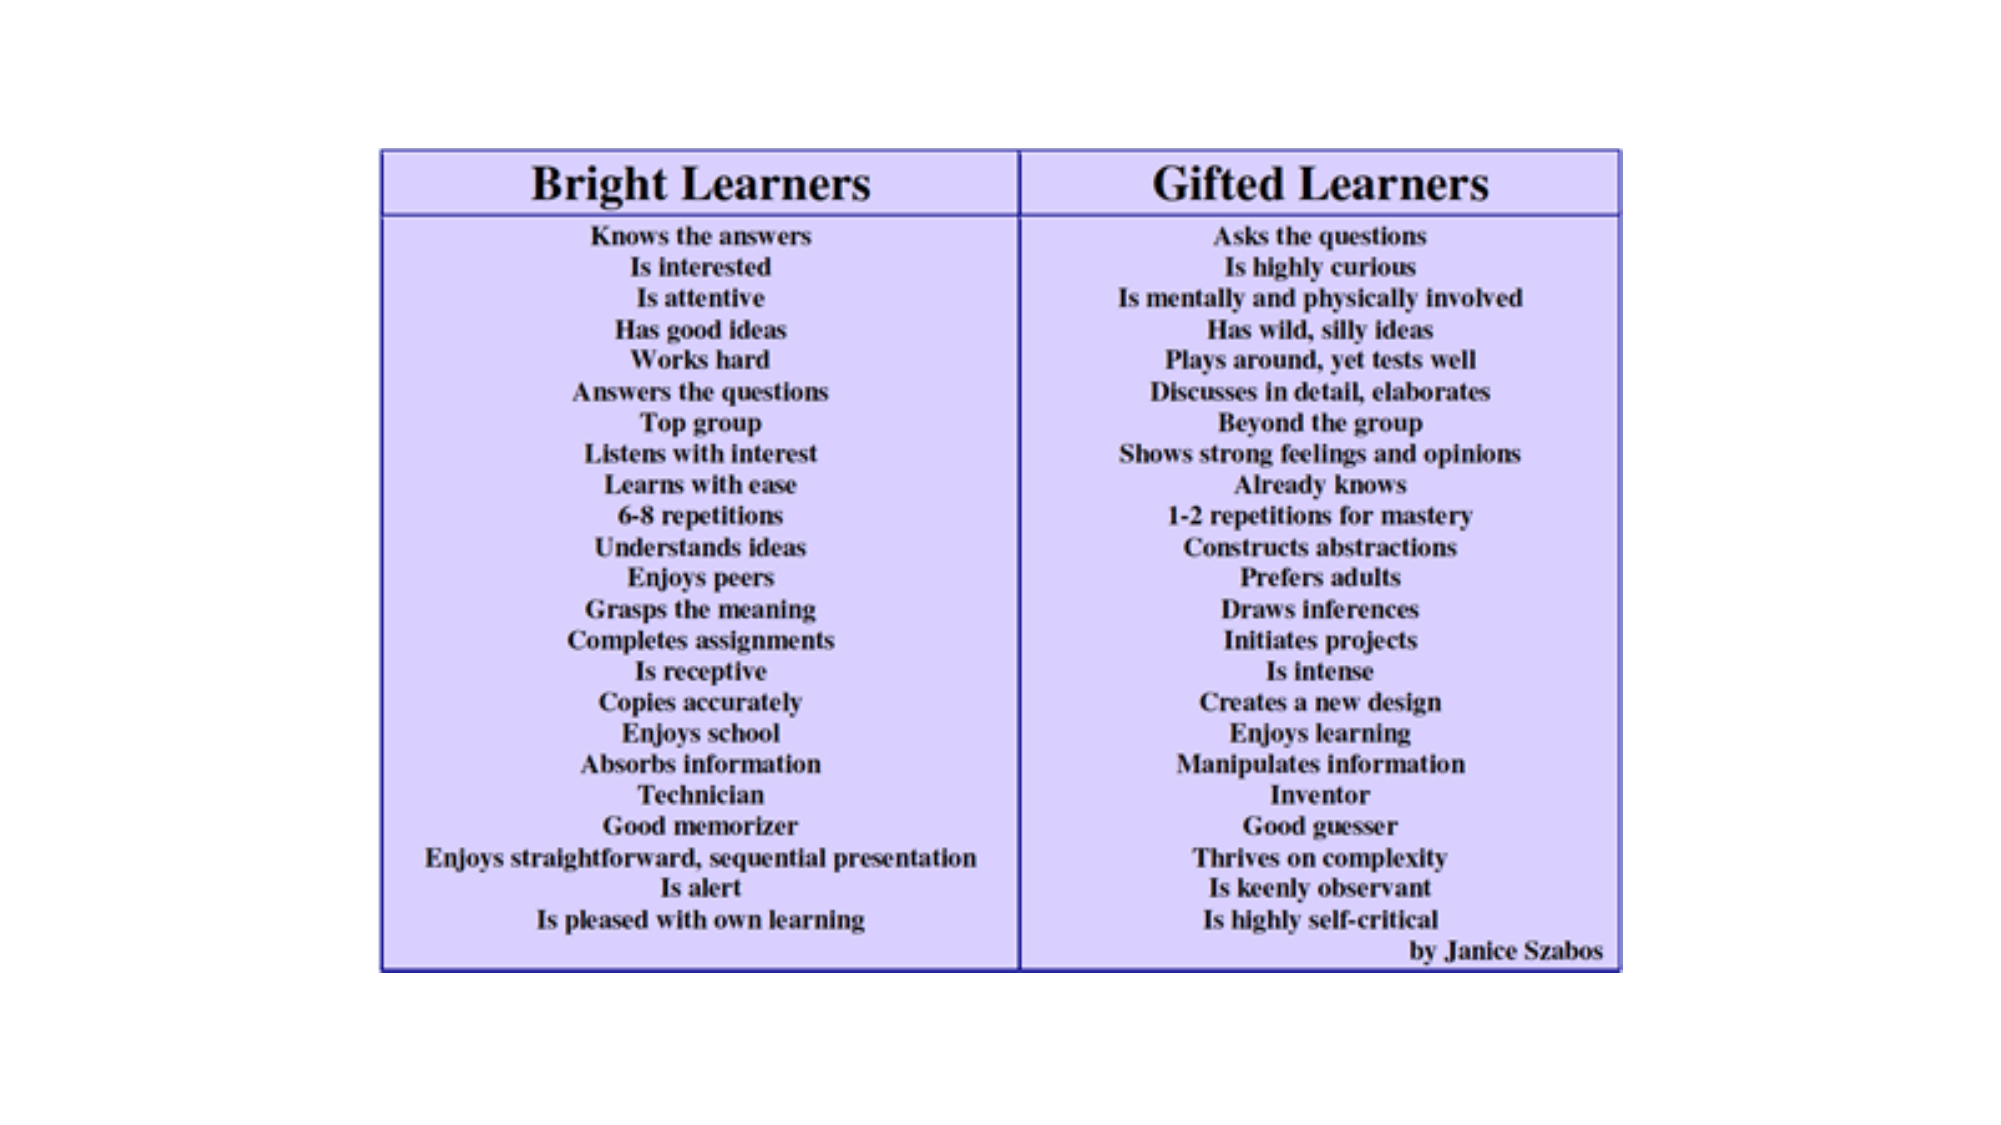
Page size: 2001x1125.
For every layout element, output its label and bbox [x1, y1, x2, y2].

picture [377, 148, 1623, 973]
